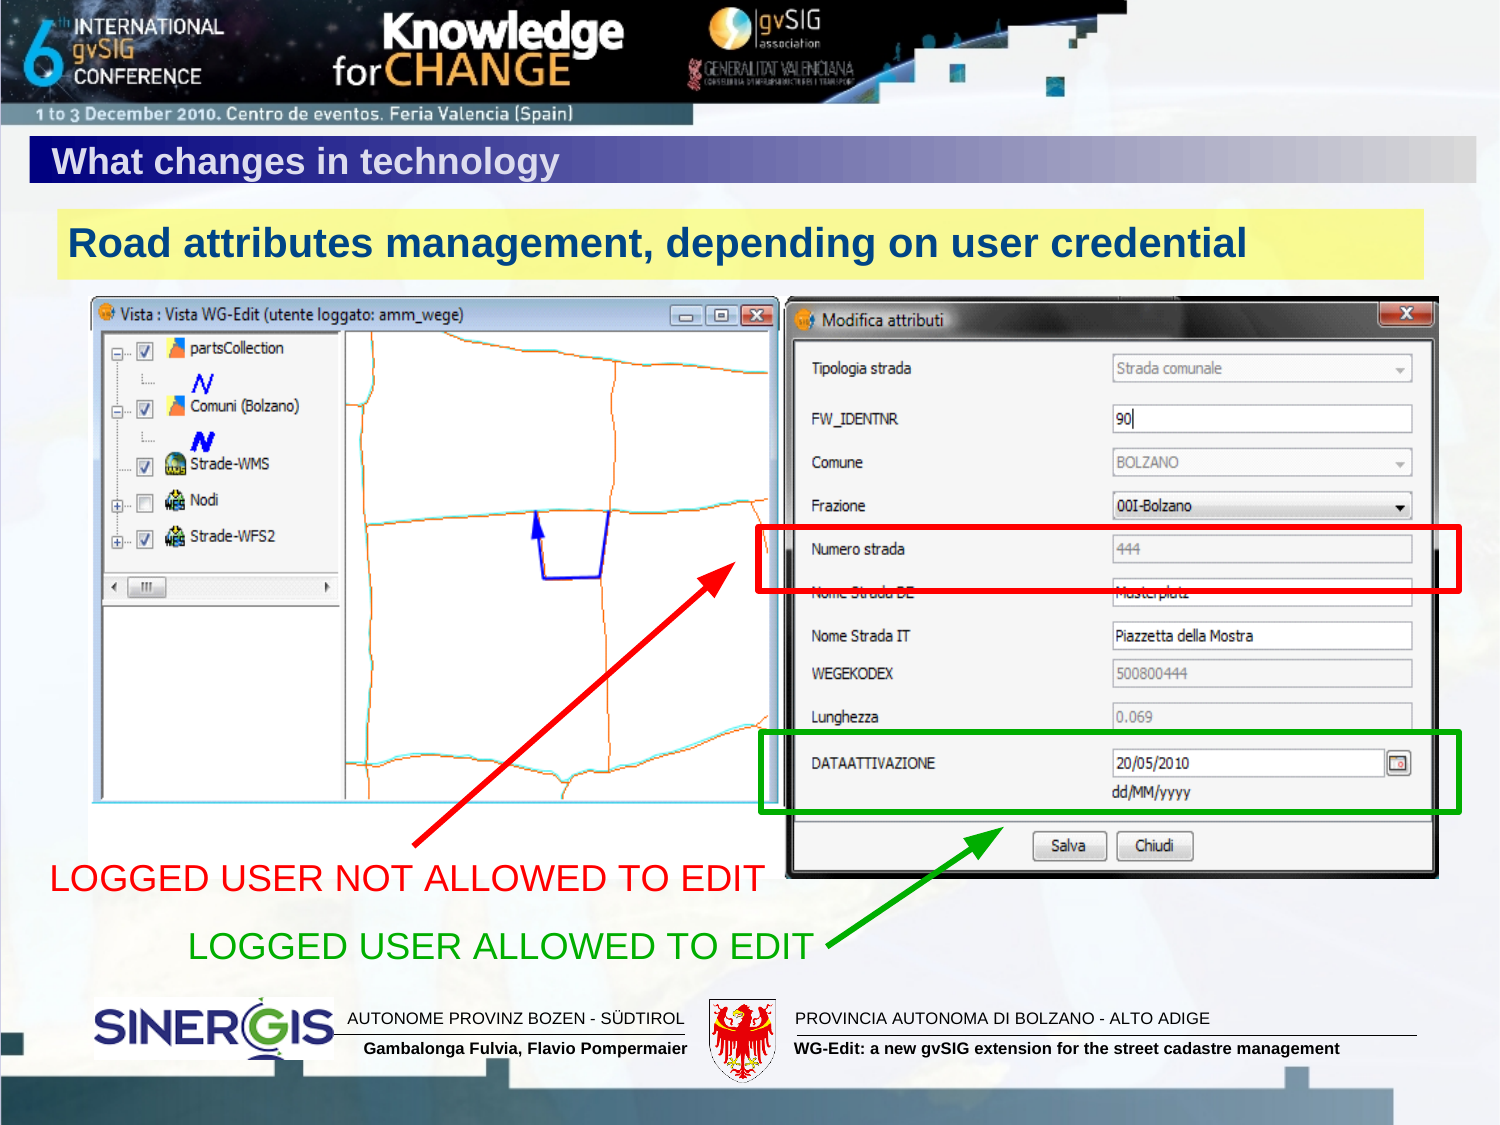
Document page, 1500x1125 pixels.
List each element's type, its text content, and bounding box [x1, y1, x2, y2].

text_box [891, 135, 1477, 184]
text_box Road attributes management, depending on user credential [52, 208, 1444, 846]
text_box What changes in technology [36, 133, 891, 196]
picture [0, 0, 1500, 1125]
text_box LOGGED USER NOT ALLOWED TO EDIT [34, 846, 905, 907]
text_box LOGGED USER ALLOWED TO EDIT [172, 914, 962, 975]
text_box [29, 135, 36, 184]
